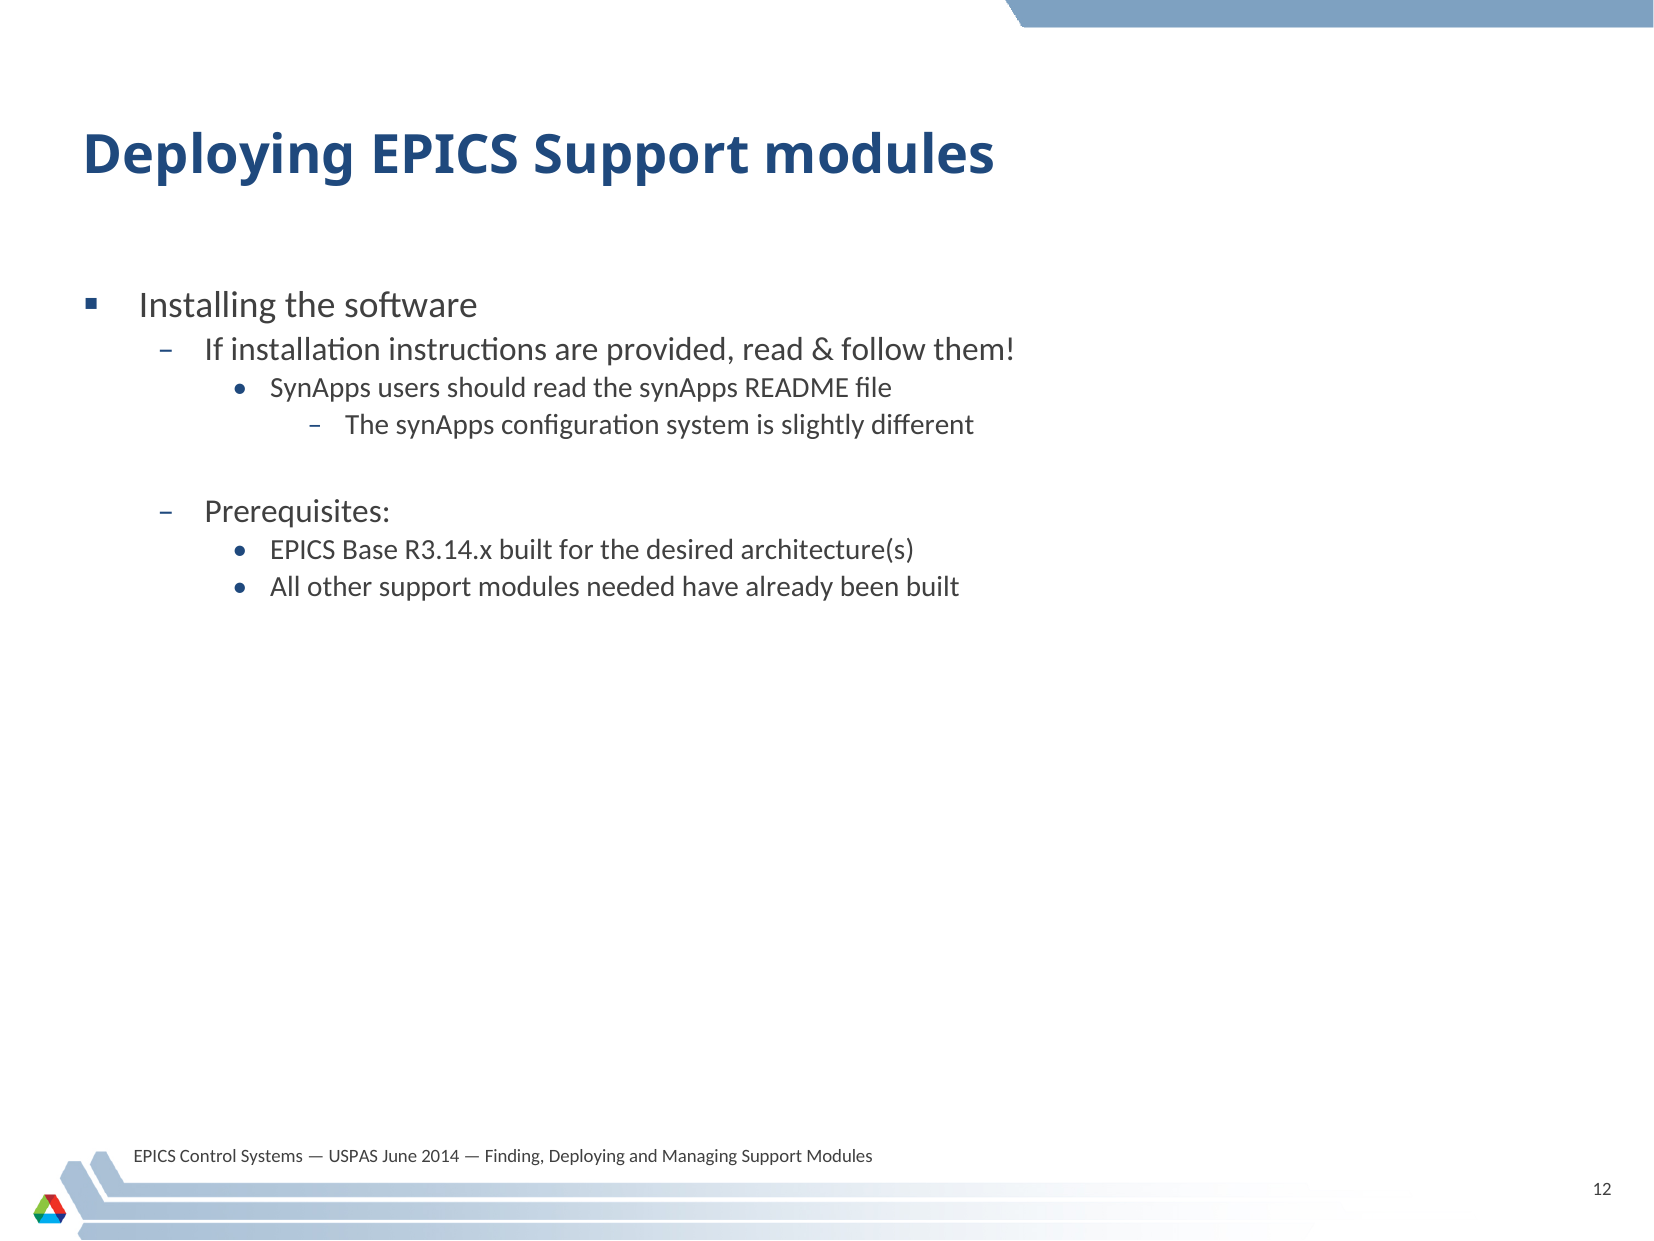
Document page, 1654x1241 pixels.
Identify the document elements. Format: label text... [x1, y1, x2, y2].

title Deploying EPICS Support modules [82, 49, 1571, 257]
picture [0, 1143, 1654, 1240]
list Installing the software If installation instructions are provided, read & follow them! SynApps users should read the synApps README file The synApps configuration system is slightly different Prerequisites: EPICS Base R3.14.x built for the desired architecture(s) All other support modules needed have already been built [82, 289, 1571, 660]
picture [0, 0, 1654, 29]
